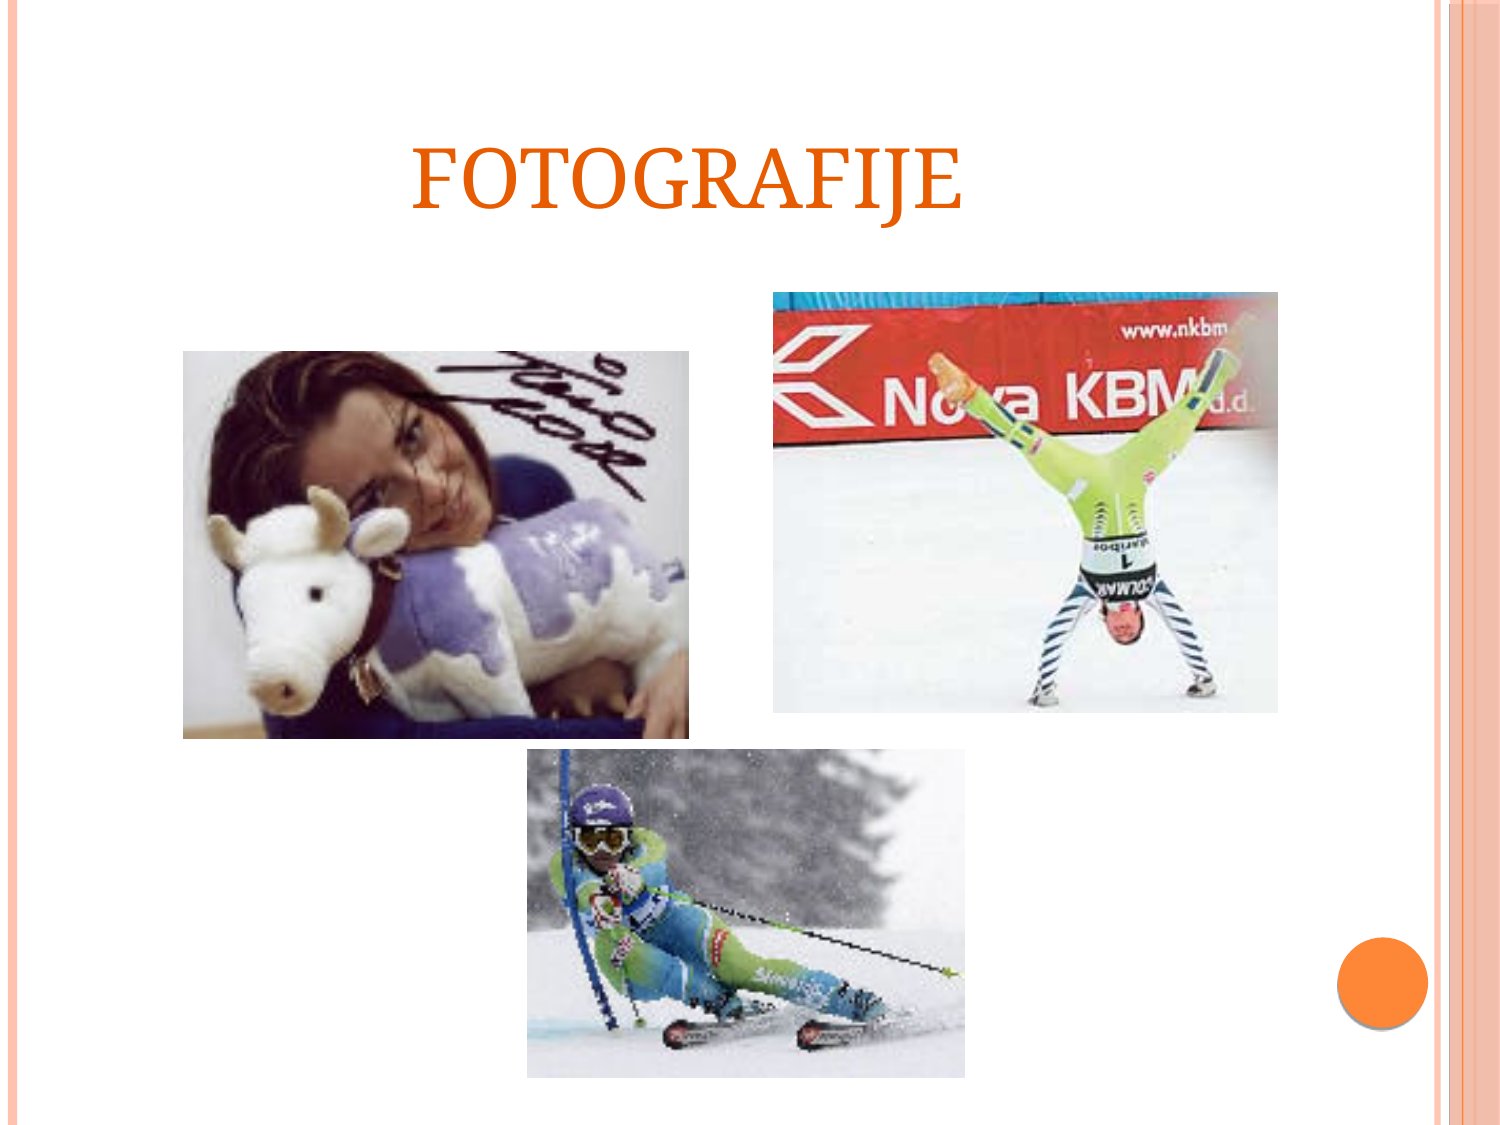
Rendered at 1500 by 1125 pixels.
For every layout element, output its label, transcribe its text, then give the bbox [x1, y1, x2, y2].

picture [773, 292, 1278, 713]
picture [527, 749, 965, 1079]
title fotografije [75, 45, 1300, 233]
picture [183, 351, 689, 739]
